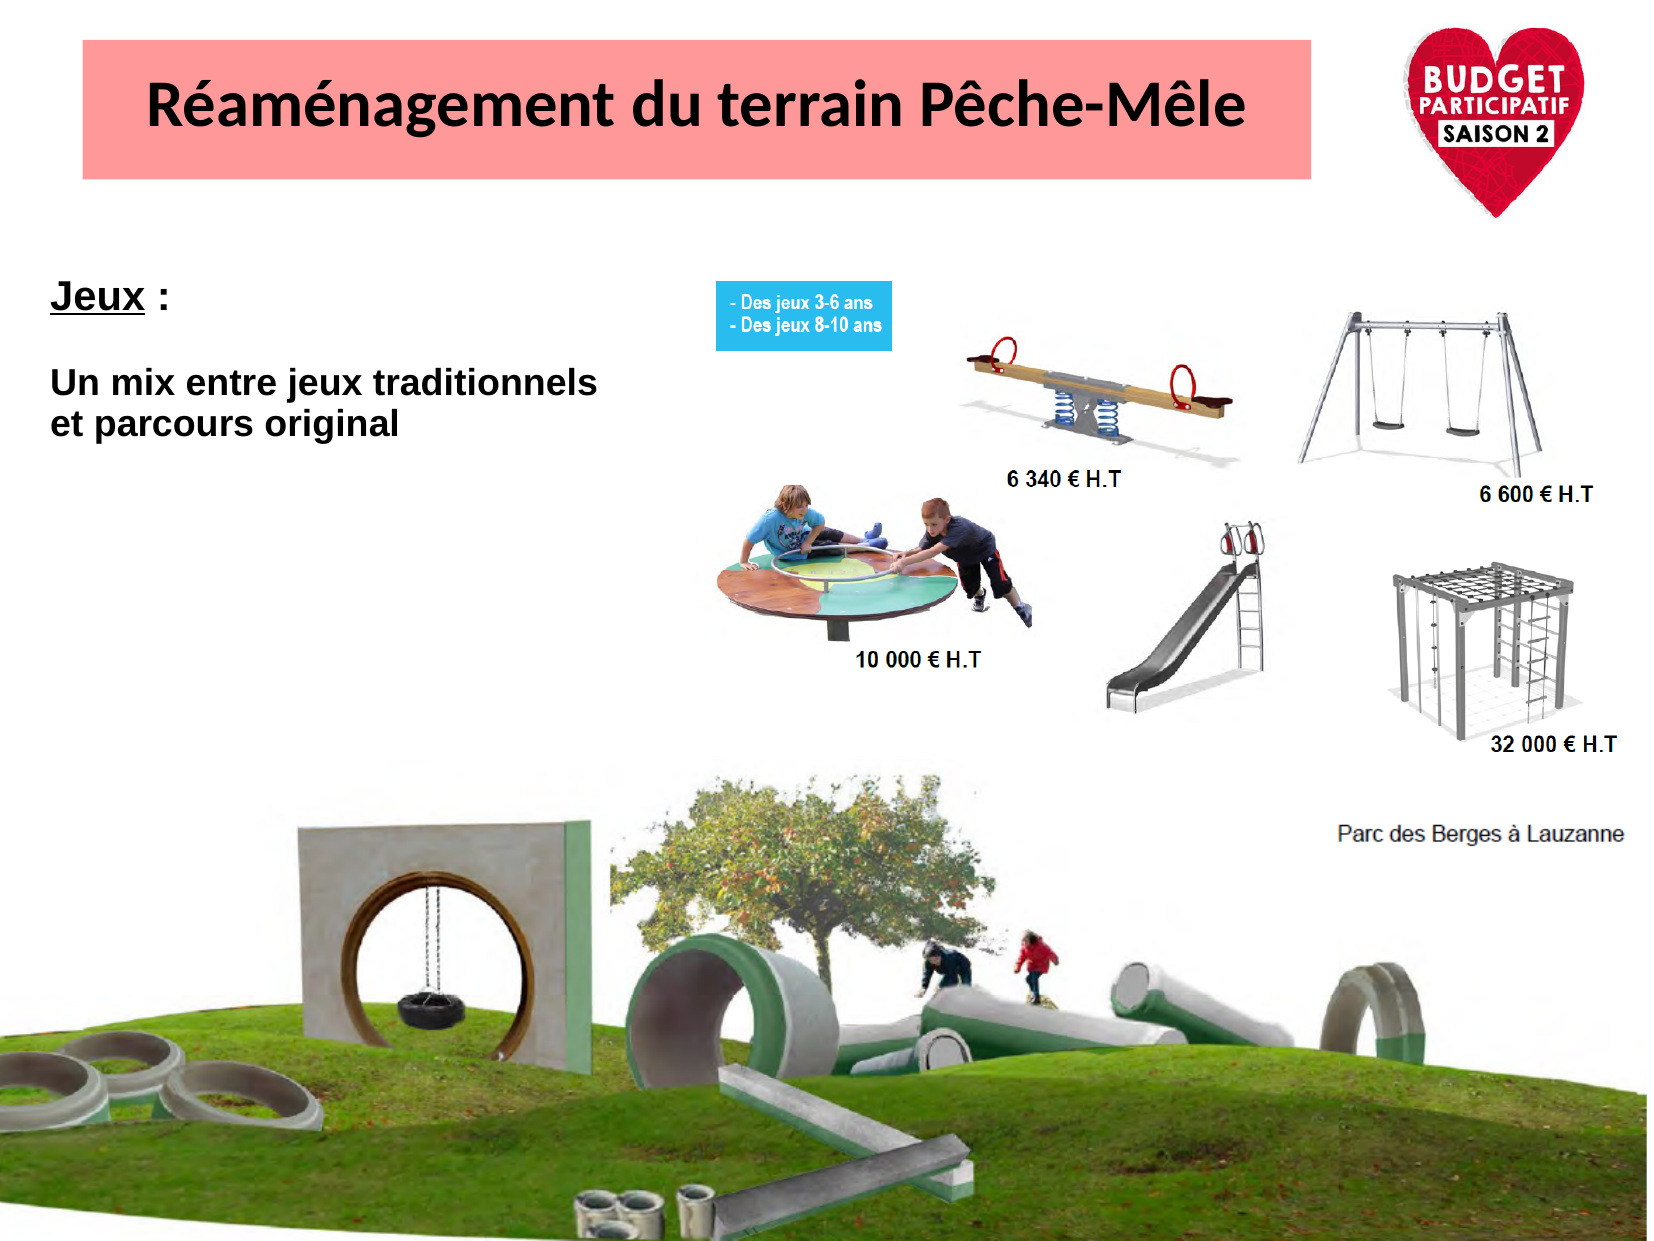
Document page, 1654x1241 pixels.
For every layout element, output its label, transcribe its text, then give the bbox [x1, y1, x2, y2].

picture [0, 264, 1654, 1241]
picture [1349, 22, 1642, 225]
text_box Jeux : Un mix entre jeux traditionnels et parcours original [35, 265, 615, 497]
title Réaménagement du terrain Pêche-Mêle [82, 39, 1312, 180]
